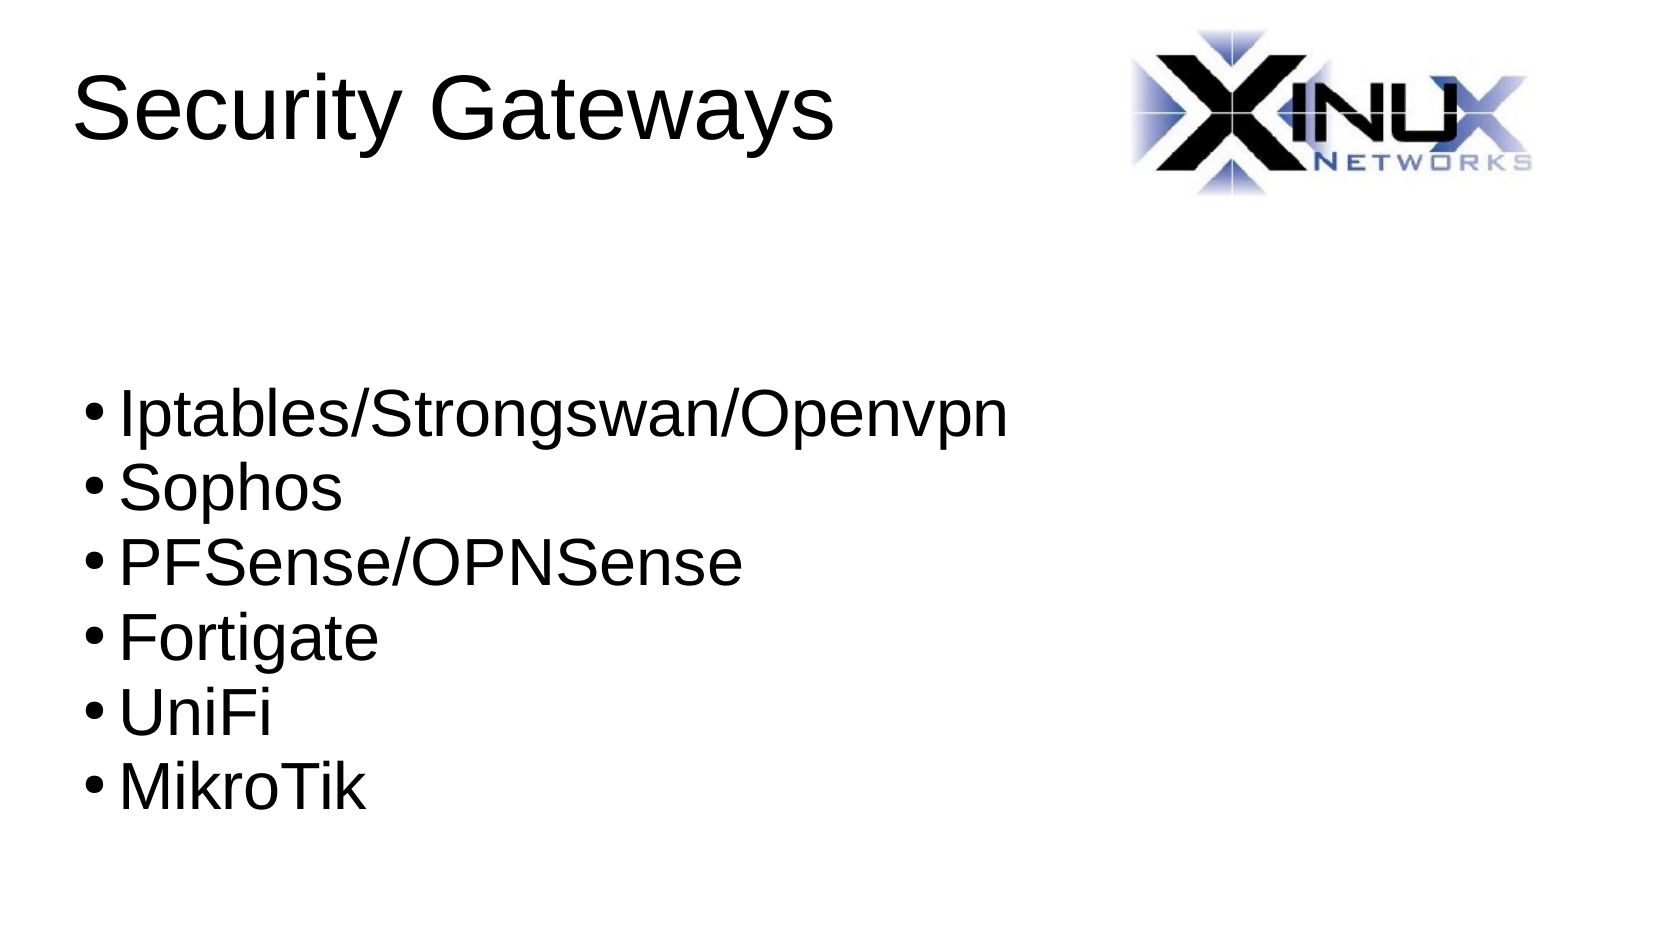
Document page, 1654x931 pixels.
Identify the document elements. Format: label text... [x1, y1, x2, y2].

title Security Gateways [71, 30, 1021, 186]
subtitle Iptables/Strongswan/Openvpn Sophos PFSense/OPNSense Fortigate UniFi MikroTik [82, 225, 1571, 901]
picture [1110, 14, 1535, 215]
